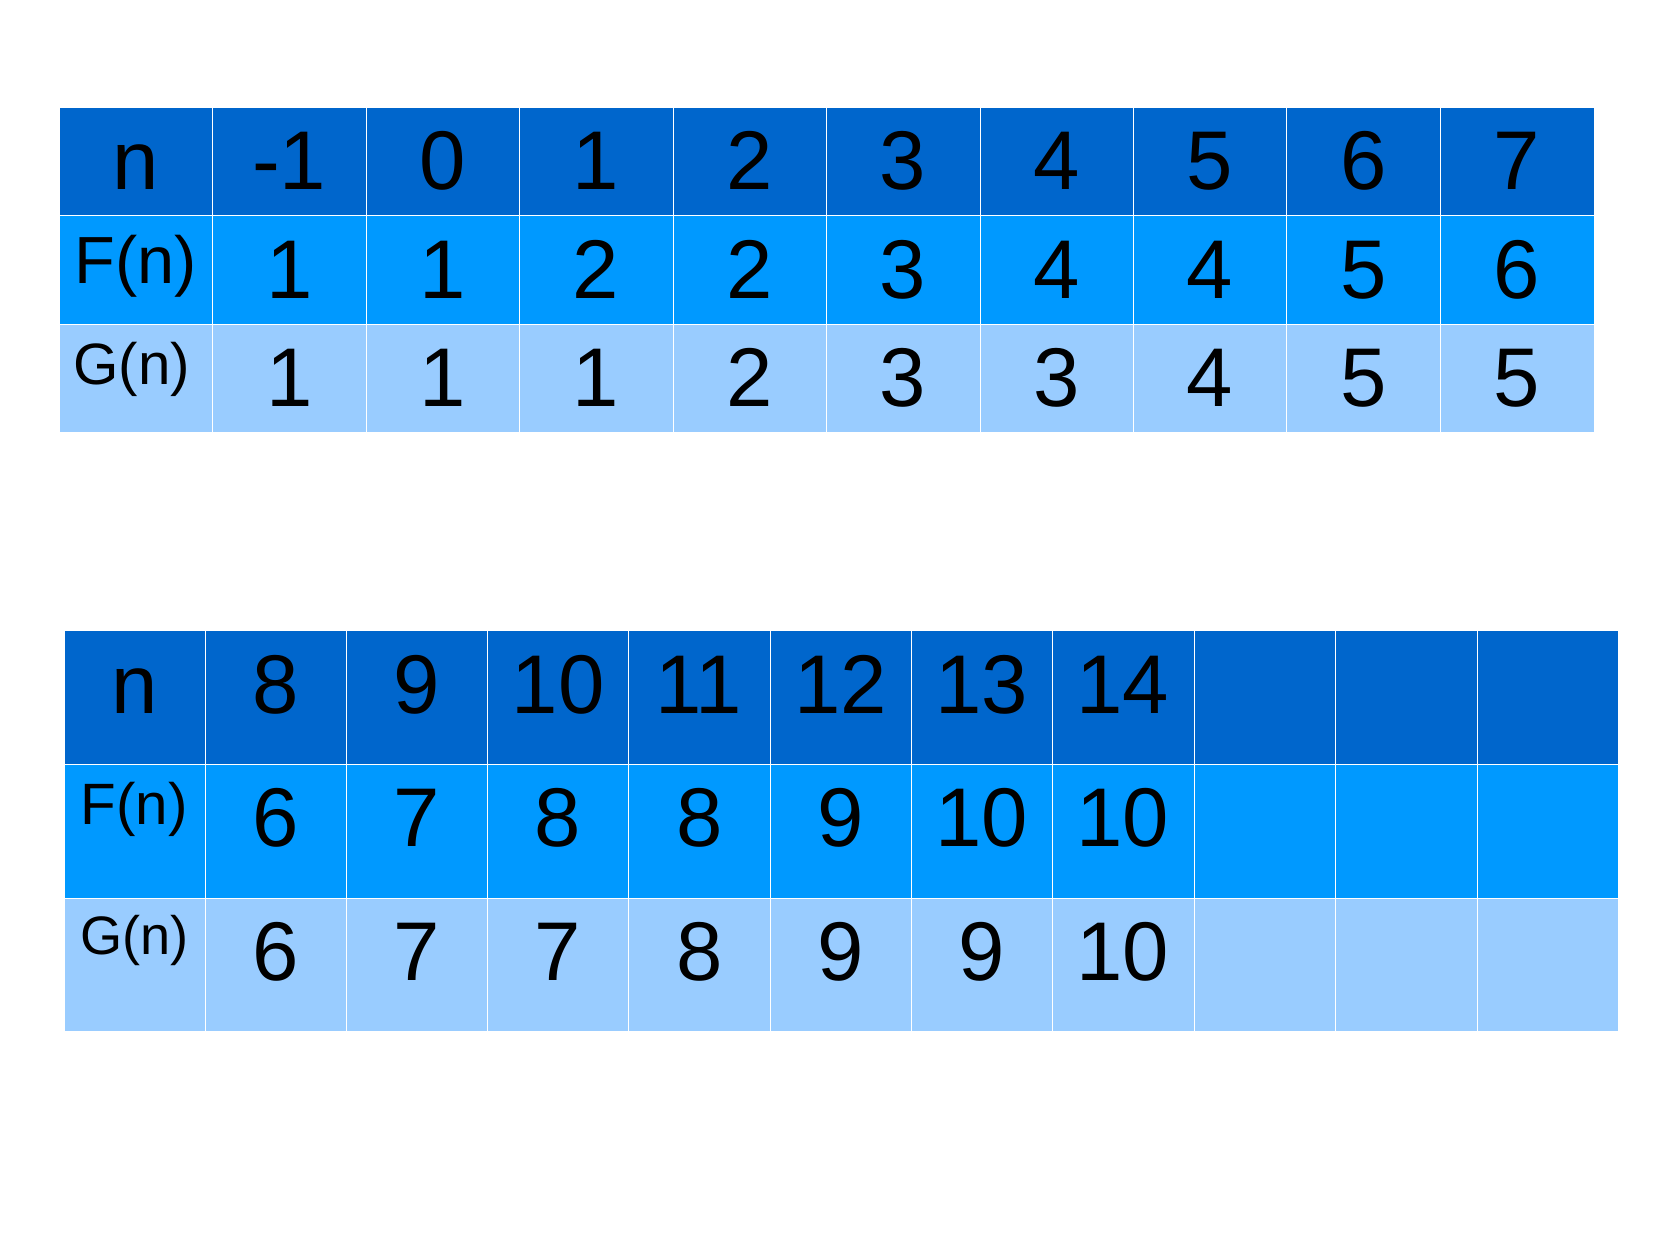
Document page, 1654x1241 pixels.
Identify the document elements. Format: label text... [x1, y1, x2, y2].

table_cell 10 [1053, 765, 1194, 898]
table_cell 1 [213, 325, 366, 432]
table_header n [60, 108, 212, 215]
table_header 4 [981, 108, 1133, 215]
table_cell 10 [912, 765, 1052, 898]
table_cell 6 [1441, 216, 1594, 324]
table_cell F(n) [65, 765, 205, 898]
table_cell 5 [1287, 325, 1440, 432]
table_cell 6 [206, 899, 346, 1031]
table_header 7 [1441, 108, 1594, 215]
table_cell [1195, 899, 1335, 1031]
table_header n [65, 631, 205, 764]
table_cell 9 [771, 899, 911, 1031]
table_header 8 [206, 631, 346, 764]
table_cell F(n) [60, 216, 212, 324]
table_cell [1336, 899, 1477, 1031]
table_header 12 [771, 631, 911, 764]
table_header 6 [1287, 108, 1440, 215]
table_cell 8 [629, 899, 770, 1031]
table_cell 5 [1441, 325, 1594, 432]
table_cell 4 [1134, 325, 1286, 432]
table_cell [1336, 765, 1477, 898]
table_cell 7 [347, 899, 487, 1031]
table_header 10 [488, 631, 628, 764]
table_cell 1 [367, 216, 519, 324]
table_cell 8 [488, 765, 628, 898]
table_cell 2 [674, 216, 826, 324]
table_cell [1478, 899, 1618, 1031]
table_cell G(n) [60, 325, 212, 432]
table_cell 2 [674, 325, 826, 432]
table_header [1478, 631, 1618, 764]
table_header 9 [347, 631, 487, 764]
table_header 1 [520, 108, 673, 215]
table_cell 4 [981, 216, 1133, 324]
table_cell 7 [347, 765, 487, 898]
table_header 14 [1053, 631, 1194, 764]
table_header [1336, 631, 1477, 764]
table_cell 9 [771, 765, 911, 898]
table_cell 7 [488, 899, 628, 1031]
table_cell 2 [520, 216, 673, 324]
table_cell [1478, 765, 1618, 898]
table_cell 1 [213, 216, 366, 324]
table_cell 6 [206, 765, 346, 898]
table_cell 3 [827, 325, 980, 432]
table_cell [1195, 765, 1335, 898]
table_cell 3 [981, 325, 1133, 432]
table_header 11 [629, 631, 770, 764]
table_header 13 [912, 631, 1052, 764]
table_cell 8 [629, 765, 770, 898]
table_header [1195, 631, 1335, 764]
table_header -1 [213, 108, 366, 215]
table_cell 9 [912, 899, 1052, 1031]
table_cell G(n) [65, 899, 205, 1031]
table_header 0 [367, 108, 519, 215]
table_cell 1 [367, 325, 519, 432]
table_cell 5 [1287, 216, 1440, 324]
table_header 5 [1134, 108, 1286, 215]
table_cell 1 [520, 325, 673, 432]
table_cell 3 [827, 216, 980, 324]
table_header 2 [674, 108, 826, 215]
table_cell 4 [1134, 216, 1286, 324]
table_cell 10 [1053, 899, 1194, 1031]
table_header 3 [827, 108, 980, 215]
